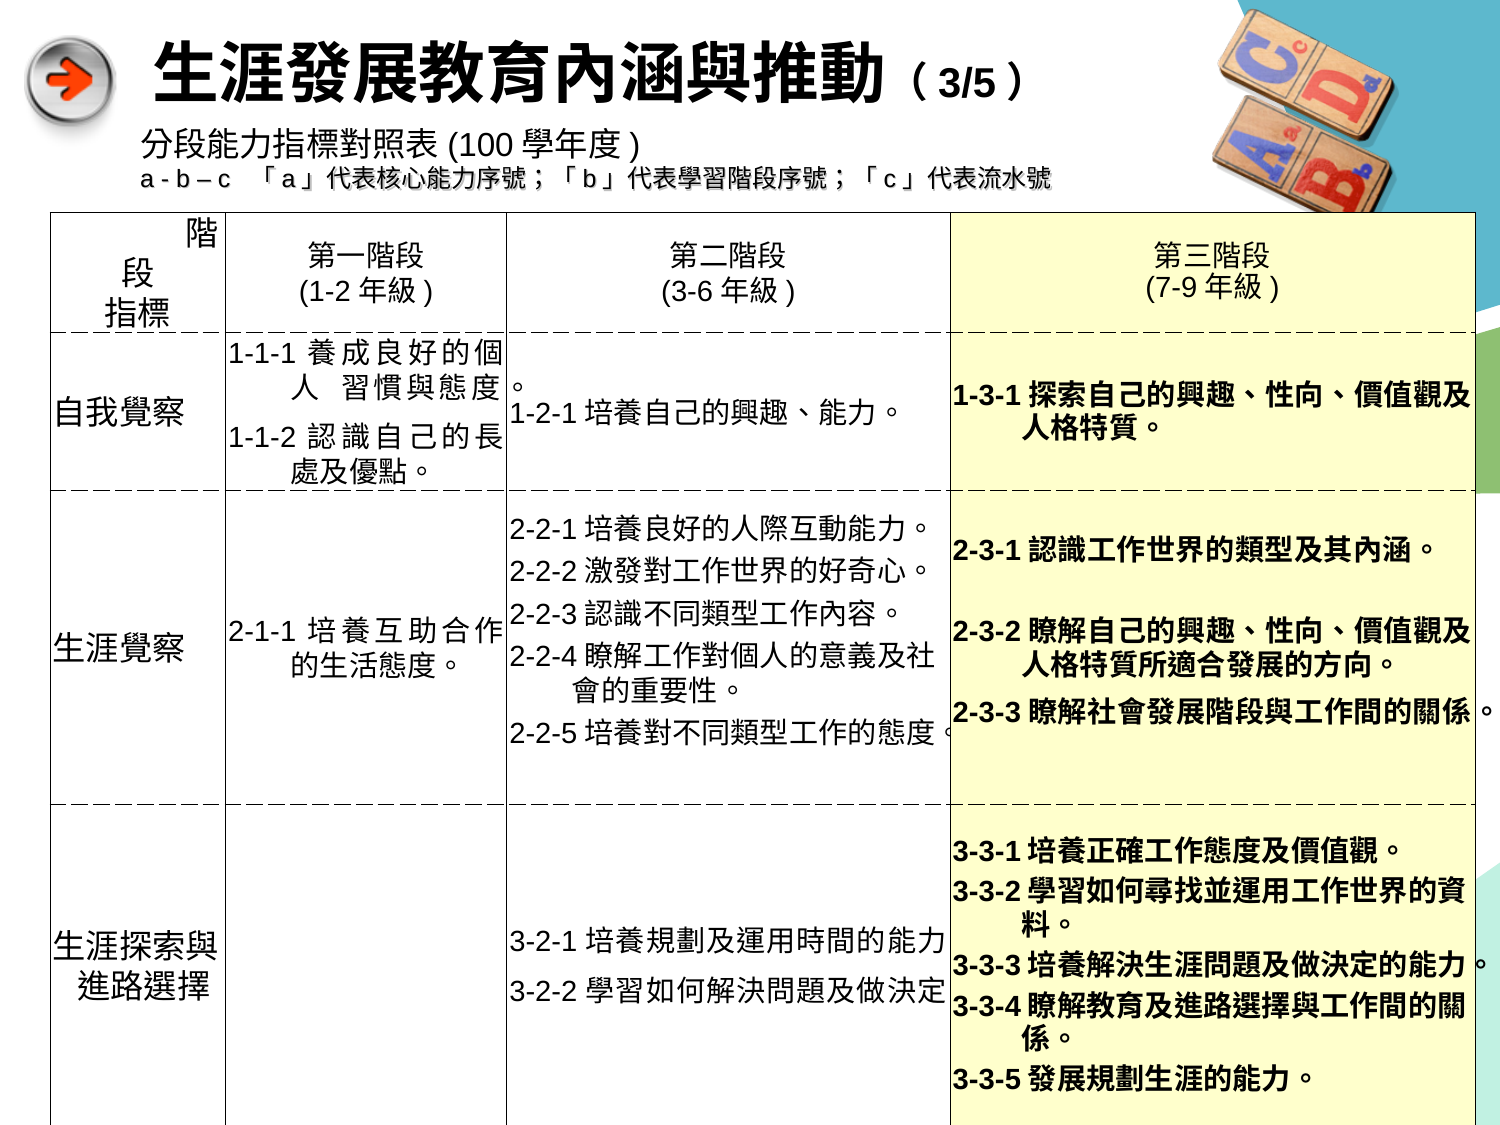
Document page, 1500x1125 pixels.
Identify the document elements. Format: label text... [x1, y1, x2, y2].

table_cell 2-1-1培養互助合作的生活態度。 [226, 491, 506, 804]
table_cell [226, 804, 506, 1125]
table_cell 3-3-1培養正確工作態度及價值觀。 3-3-2學習如何尋找並運用工作世界的資料。 3-3-3培養解決生涯問題及做決定的能力。 3-3-4瞭解教育及進路選擇與工作間的關係。 3-3-5發展規劃生涯的能力。 [951, 804, 1475, 1125]
table_header 第三階段 (7-9年級) [951, 213, 1475, 332]
table_cell 3-2-1培養規劃及運用時間的能力。 3-2-2學習如何解決問題及做決定。 [507, 804, 950, 1125]
table_cell 生涯探索與進路選擇 [51, 804, 225, 1125]
title 分段能力指標對照表(100學年度) a - b – c 「a」代表核心能力序號；「b」代表學習階段序號；「c」代表流水號 [125, 112, 1176, 204]
table_cell 1-2-1培養自己的興趣、能力。 [507, 332, 950, 491]
picture [1212, 8, 1399, 212]
table_cell 自我覺察 [51, 332, 225, 491]
table_cell 1-1-1養成良好的個人 習慣與態度。 1-1-2認識自己的長處及優點。 [226, 332, 506, 491]
table_header 第一階段 (1-2年級) [226, 213, 506, 332]
table_header 階段 指標 [51, 213, 225, 332]
table_cell 生涯覺察 [51, 491, 225, 804]
text_box 生涯發展教育內涵與推動（3/5） [137, 24, 1163, 118]
table_cell 2-3-1認識工作世界的類型及其內涵。 2-3-2瞭解自己的興趣、性向、價值觀及人格特質所適合發展的方向。 2-3-3瞭解社會發展階段與工作間的關係。 [951, 491, 1475, 804]
table_cell 1-3-1探索自己的興趣、性向、價值觀及人格特質。 [951, 332, 1475, 491]
table_cell 2-2-1培養良好的人際互動能力。 2-2-2激發對工作世界的好奇心。 2-2-3認識不同類型工作內容。 2-2-4瞭解工作對個人的意義及社會的重要性。 2-2-5培養對不同類型工作的態度。 [507, 491, 950, 804]
table_header 第二階段 (3-6年級) [507, 213, 950, 332]
picture [24, 35, 118, 150]
